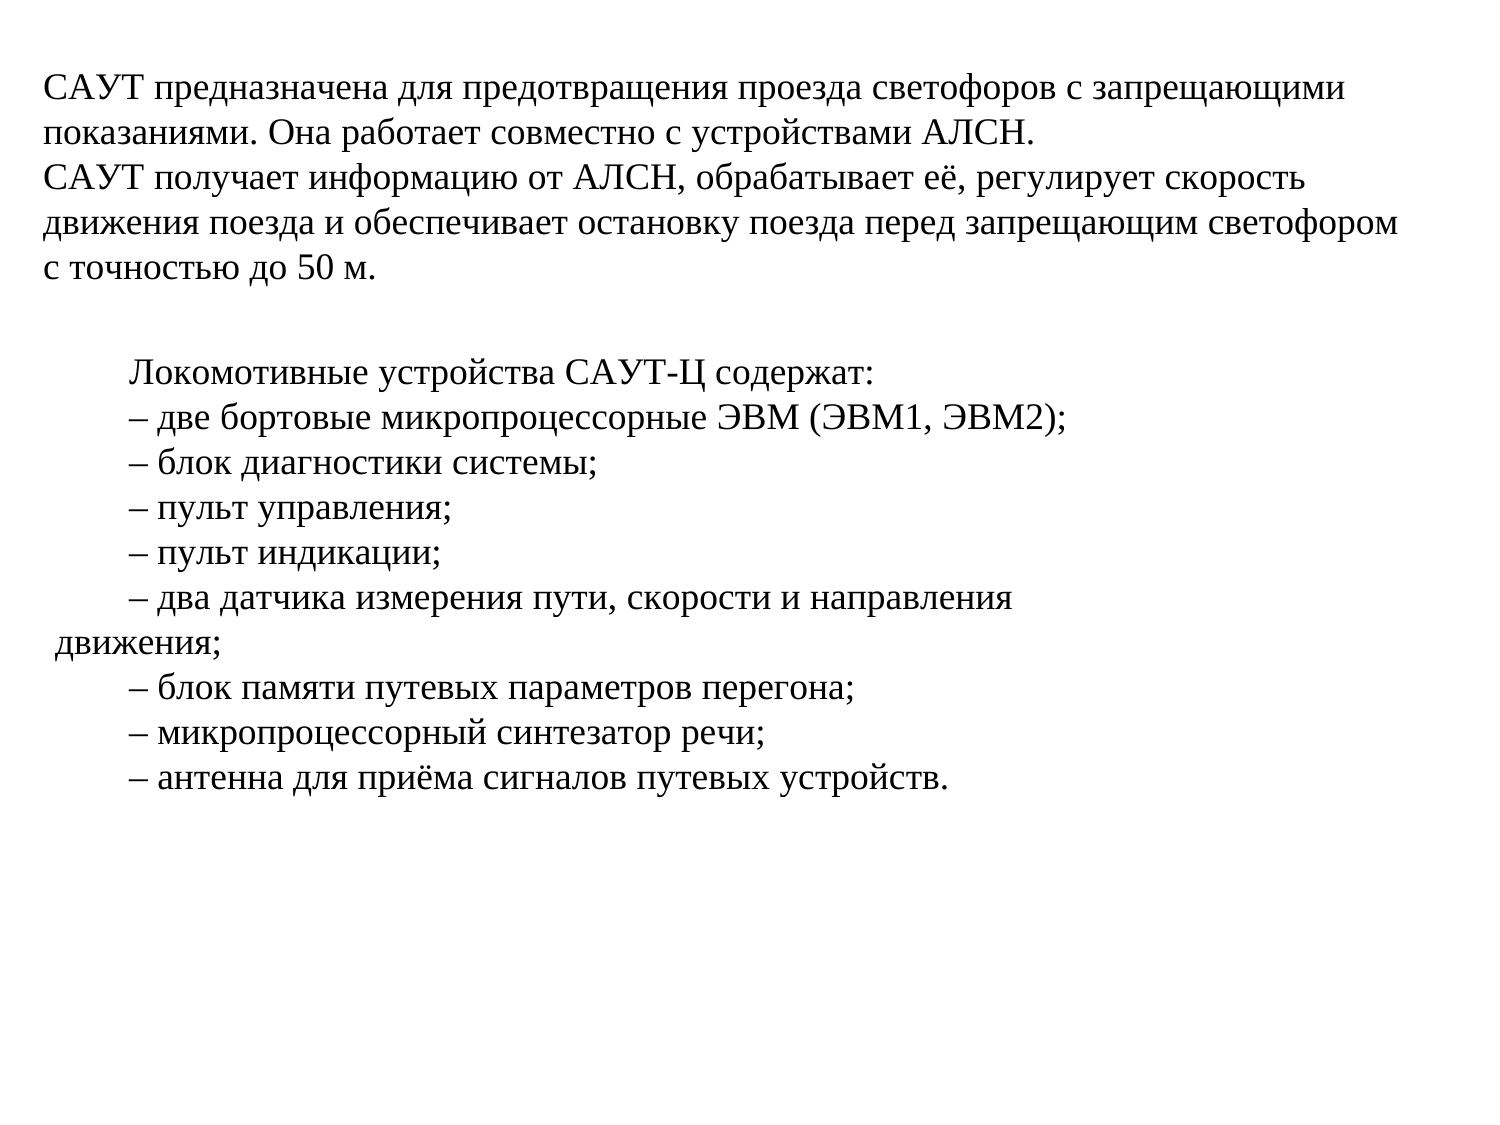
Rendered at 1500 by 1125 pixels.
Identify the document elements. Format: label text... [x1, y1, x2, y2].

text_box Локомотивные устройства САУТ-Ц содержат: – две бортовые микропроцессорные ЭВМ (ЭВМ1, ЭВМ2); – блок диагностики системы; – пульт управления; – пульт индикации; – два датчика измерения пути, скорости и направления движения; – блок памяти путевых параметров перегона; – микропроцессорный синтезатор речи; – антенна для приёма сигналов путевых устройств. [40, 361, 1132, 783]
text_box САУТ предназначена для предотвращения проезда светофоров с запрещающими показаниями. Она работает совместно с устройствами АЛСН. САУТ получает информацию от АЛСН, обрабатывает её, регулирует скорость движения поезда и обеспечивает остановку поезда перед запрещающим светофором с точностью до 50 м. [28, 54, 1425, 296]
